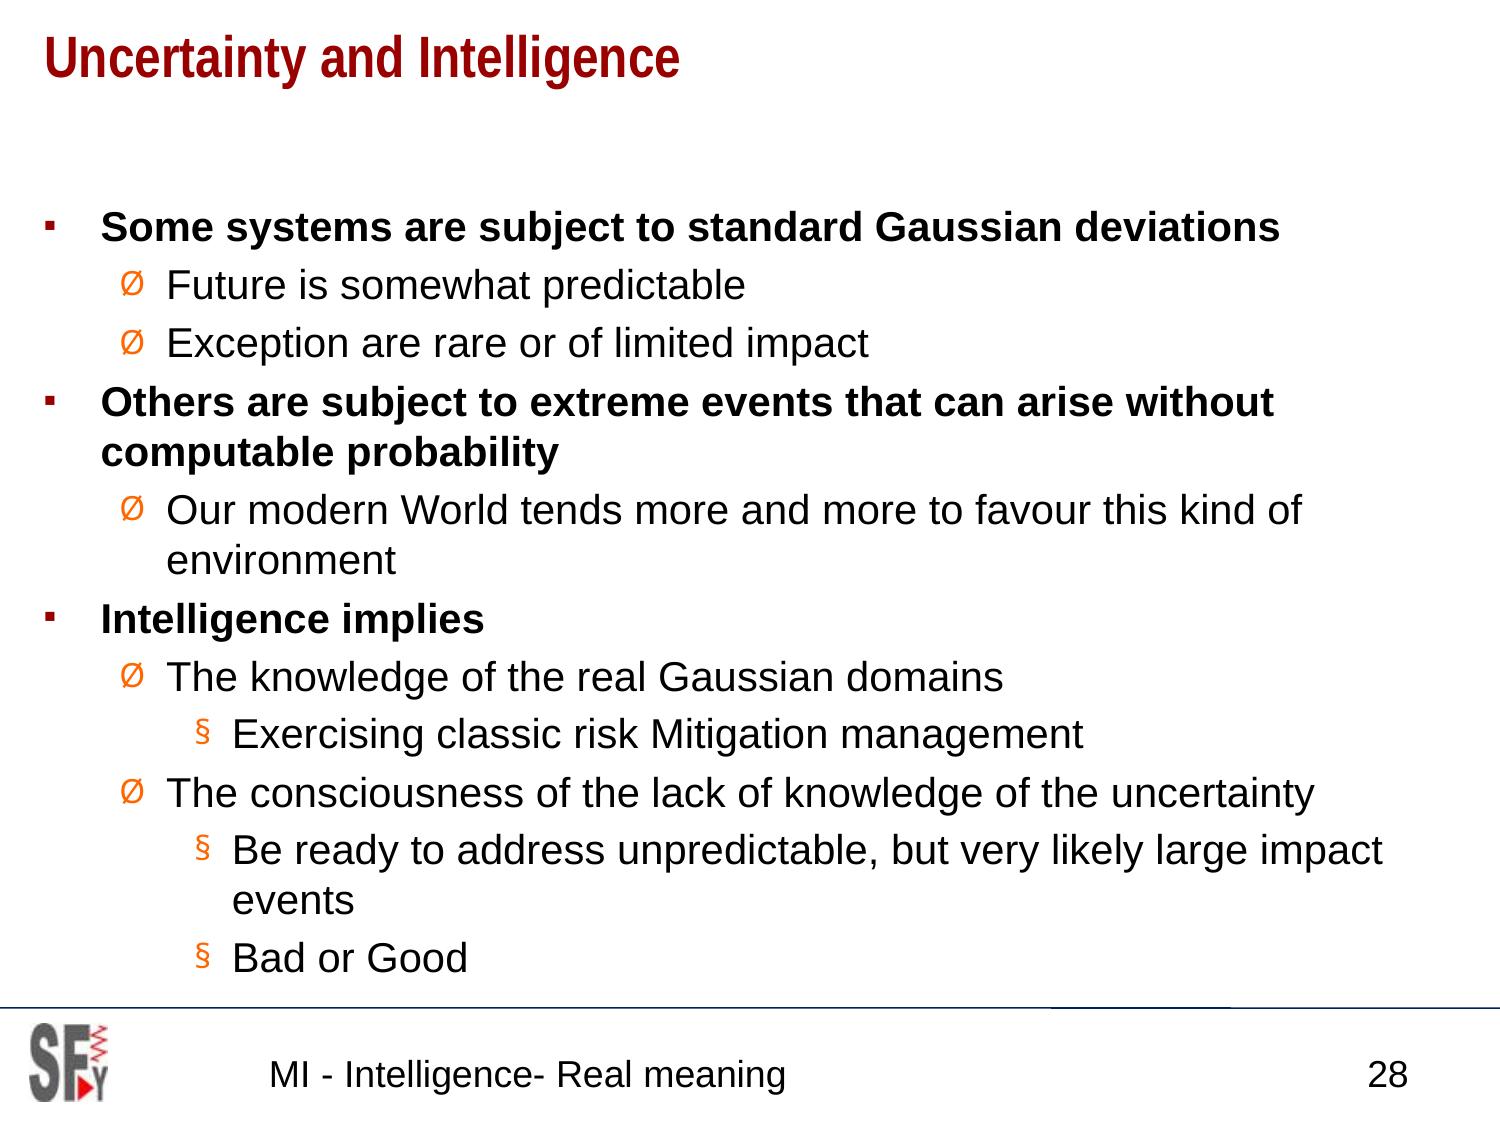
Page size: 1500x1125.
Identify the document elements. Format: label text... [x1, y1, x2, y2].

slide_number <numéro> [1352, 1034, 1490, 1103]
picture [29, 1023, 108, 1102]
footer MI - Intelligence- Real meaning [253, 1034, 1336, 1103]
title Uncertainty and Intelligence [29, 12, 1471, 138]
list Some systems are subject to standard Gaussian deviations Future is somewhat predictable Exception are rare or of limited impact Others are subject to extreme events that can arise without computable probability Our modern World tends more and more to favour this kind of environment Intelligence implies The knowledge of the real Gaussian domains Exercising classic risk Mitigation management The consciousness of the lack of knowledge of the uncertainty Be ready to address unpredictable, but very likely large impact events Bad or Good [29, 184, 1471, 988]
